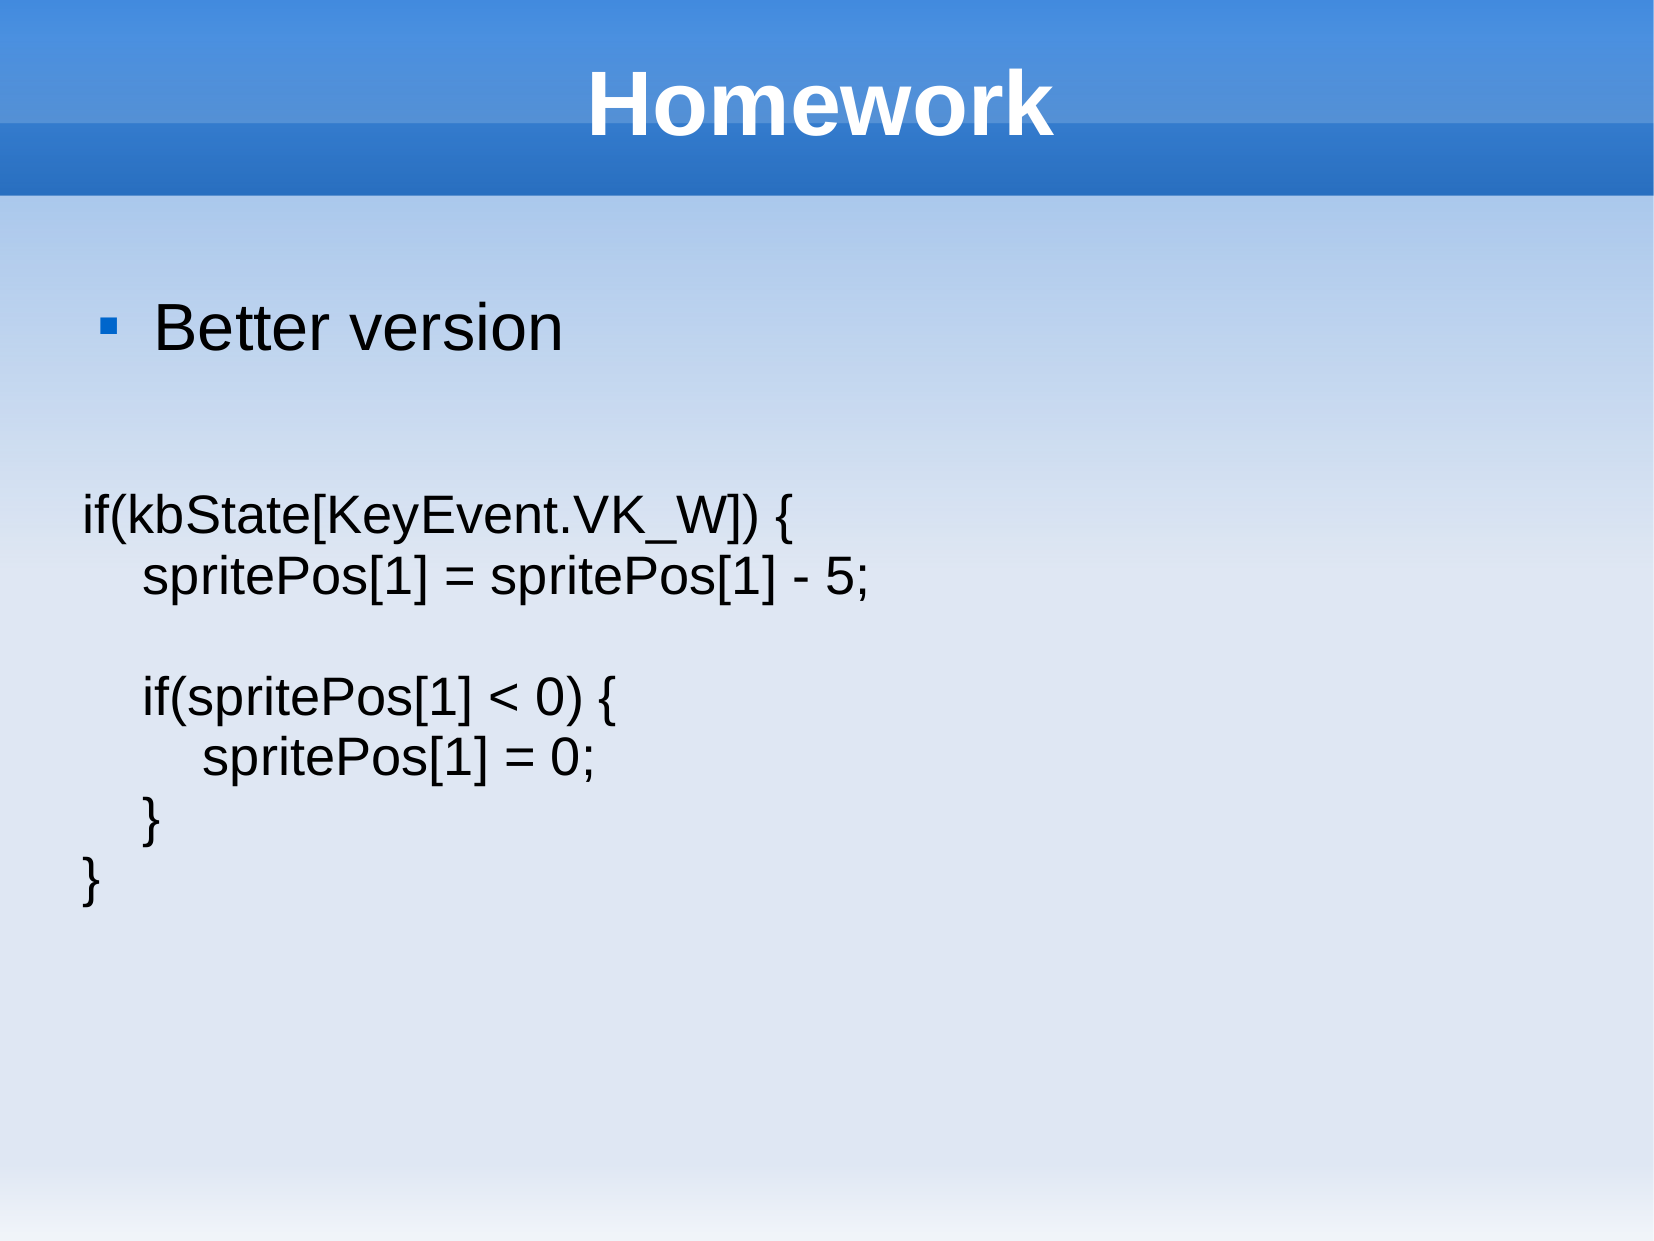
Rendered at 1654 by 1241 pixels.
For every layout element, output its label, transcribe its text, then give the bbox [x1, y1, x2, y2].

picture [0, 0, 1654, 1241]
title Homework [76, 0, 1565, 208]
list Better version if(kbState[KeyEvent.VK_W]) { spritePos[1] = spritePos[1] - 5; if(spritePos[1] < 0) { spritePos[1] = 0; } } [82, 290, 1571, 1109]
